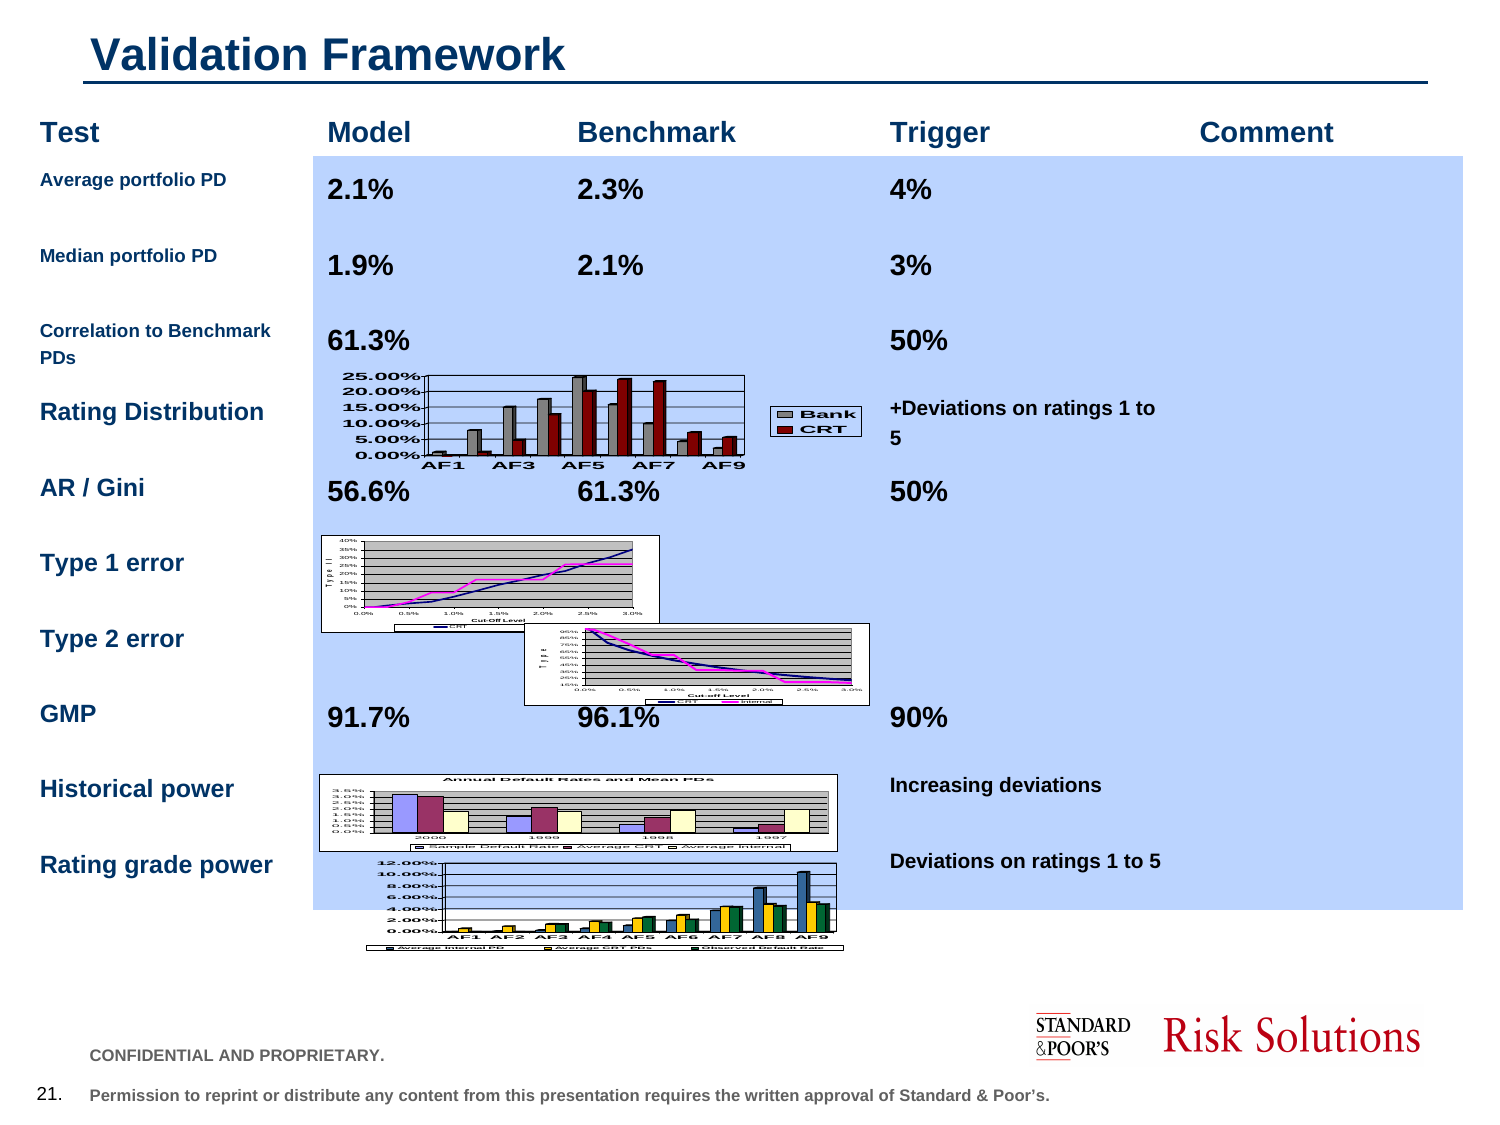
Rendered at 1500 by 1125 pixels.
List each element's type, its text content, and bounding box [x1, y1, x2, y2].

table_header Trigger [875, 99, 1185, 130]
table_cell GMP [25, 684, 74, 759]
table_cell Rating grade power [25, 835, 74, 910]
table_cell [1426, 684, 1463, 759]
table_cell [1426, 156, 1463, 231]
table_cell Type 1 error [25, 533, 74, 609]
table_header Comment [1185, 99, 1463, 156]
list [74, 130, 1426, 982]
table_cell [1426, 231, 1463, 307]
table_cell Rating Distribution [25, 382, 74, 458]
table_cell [1426, 533, 1463, 609]
table_cell Correlation to Benchmark PDs [25, 307, 74, 382]
table_cell [1426, 307, 1463, 382]
text_box Validation Framework [75, 16, 581, 88]
table_header Model [313, 99, 563, 130]
table_cell [1426, 835, 1463, 910]
table_cell [1426, 609, 1463, 684]
table_header Benchmark [563, 99, 875, 130]
table_header Test [25, 99, 313, 156]
table_cell Historical power [25, 759, 74, 835]
table_cell [1426, 759, 1463, 835]
table_cell Type 2 error [25, 609, 74, 684]
table_cell Average portfolio PD [25, 156, 74, 231]
table_cell [1426, 458, 1463, 533]
table_cell [1426, 382, 1463, 458]
table_cell AR / Gini [25, 458, 74, 533]
picture [1029, 1004, 1424, 1067]
table_cell Median portfolio PD [25, 231, 74, 307]
